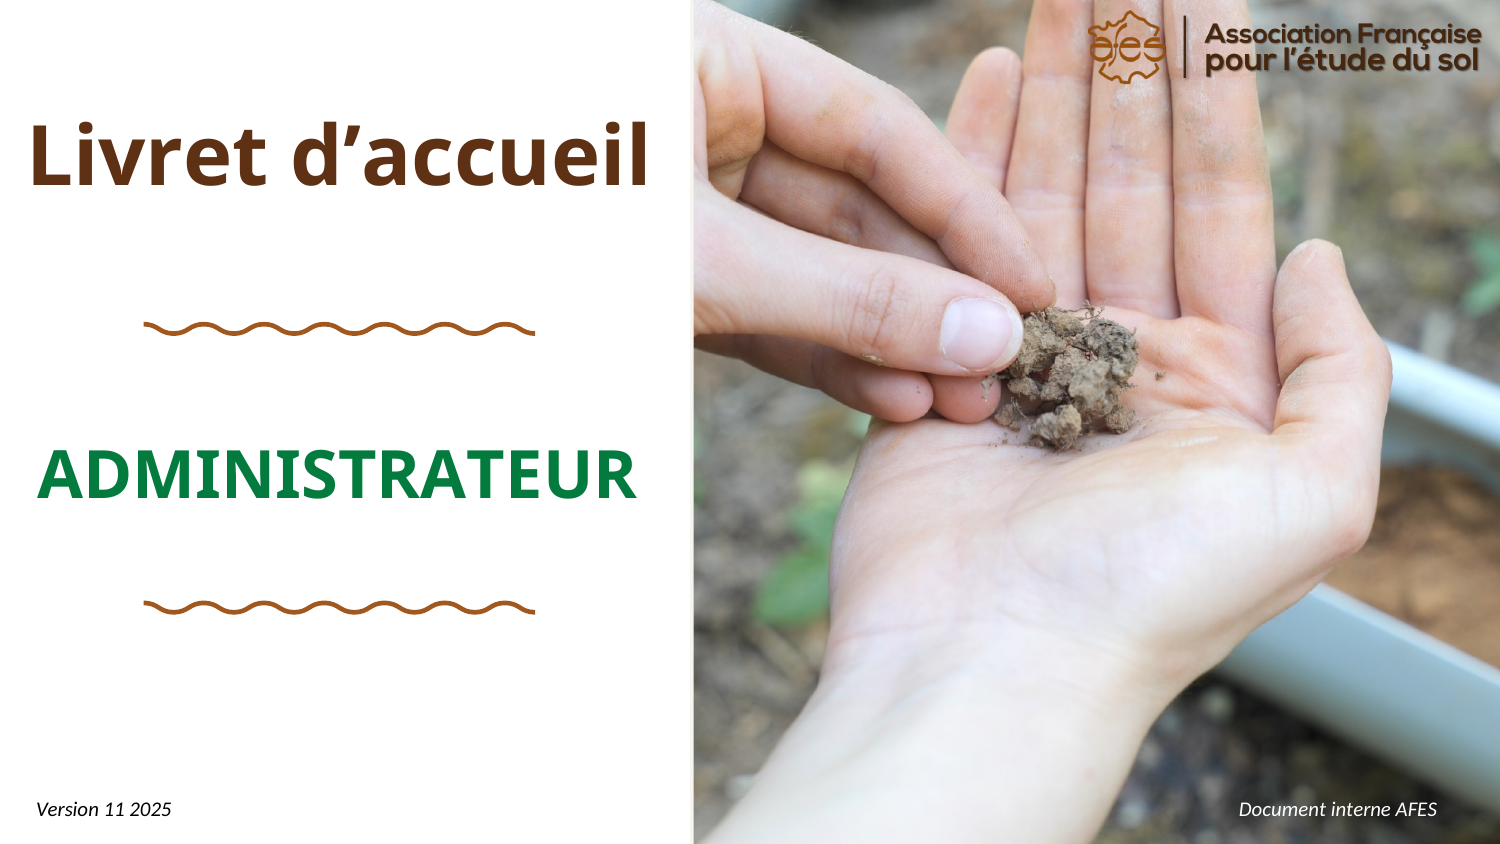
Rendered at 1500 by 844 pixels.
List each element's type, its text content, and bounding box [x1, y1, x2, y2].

picture [693, 0, 1500, 844]
text_box Document interne AFES [1210, 784, 1466, 827]
title Livret d’accueil [0, 47, 687, 258]
text_box [143, 600, 536, 615]
text_box [143, 321, 536, 336]
text_box Version 11 2025 [20, 784, 771, 827]
subtitle ADMINISTRATEUR [0, 417, 693, 516]
